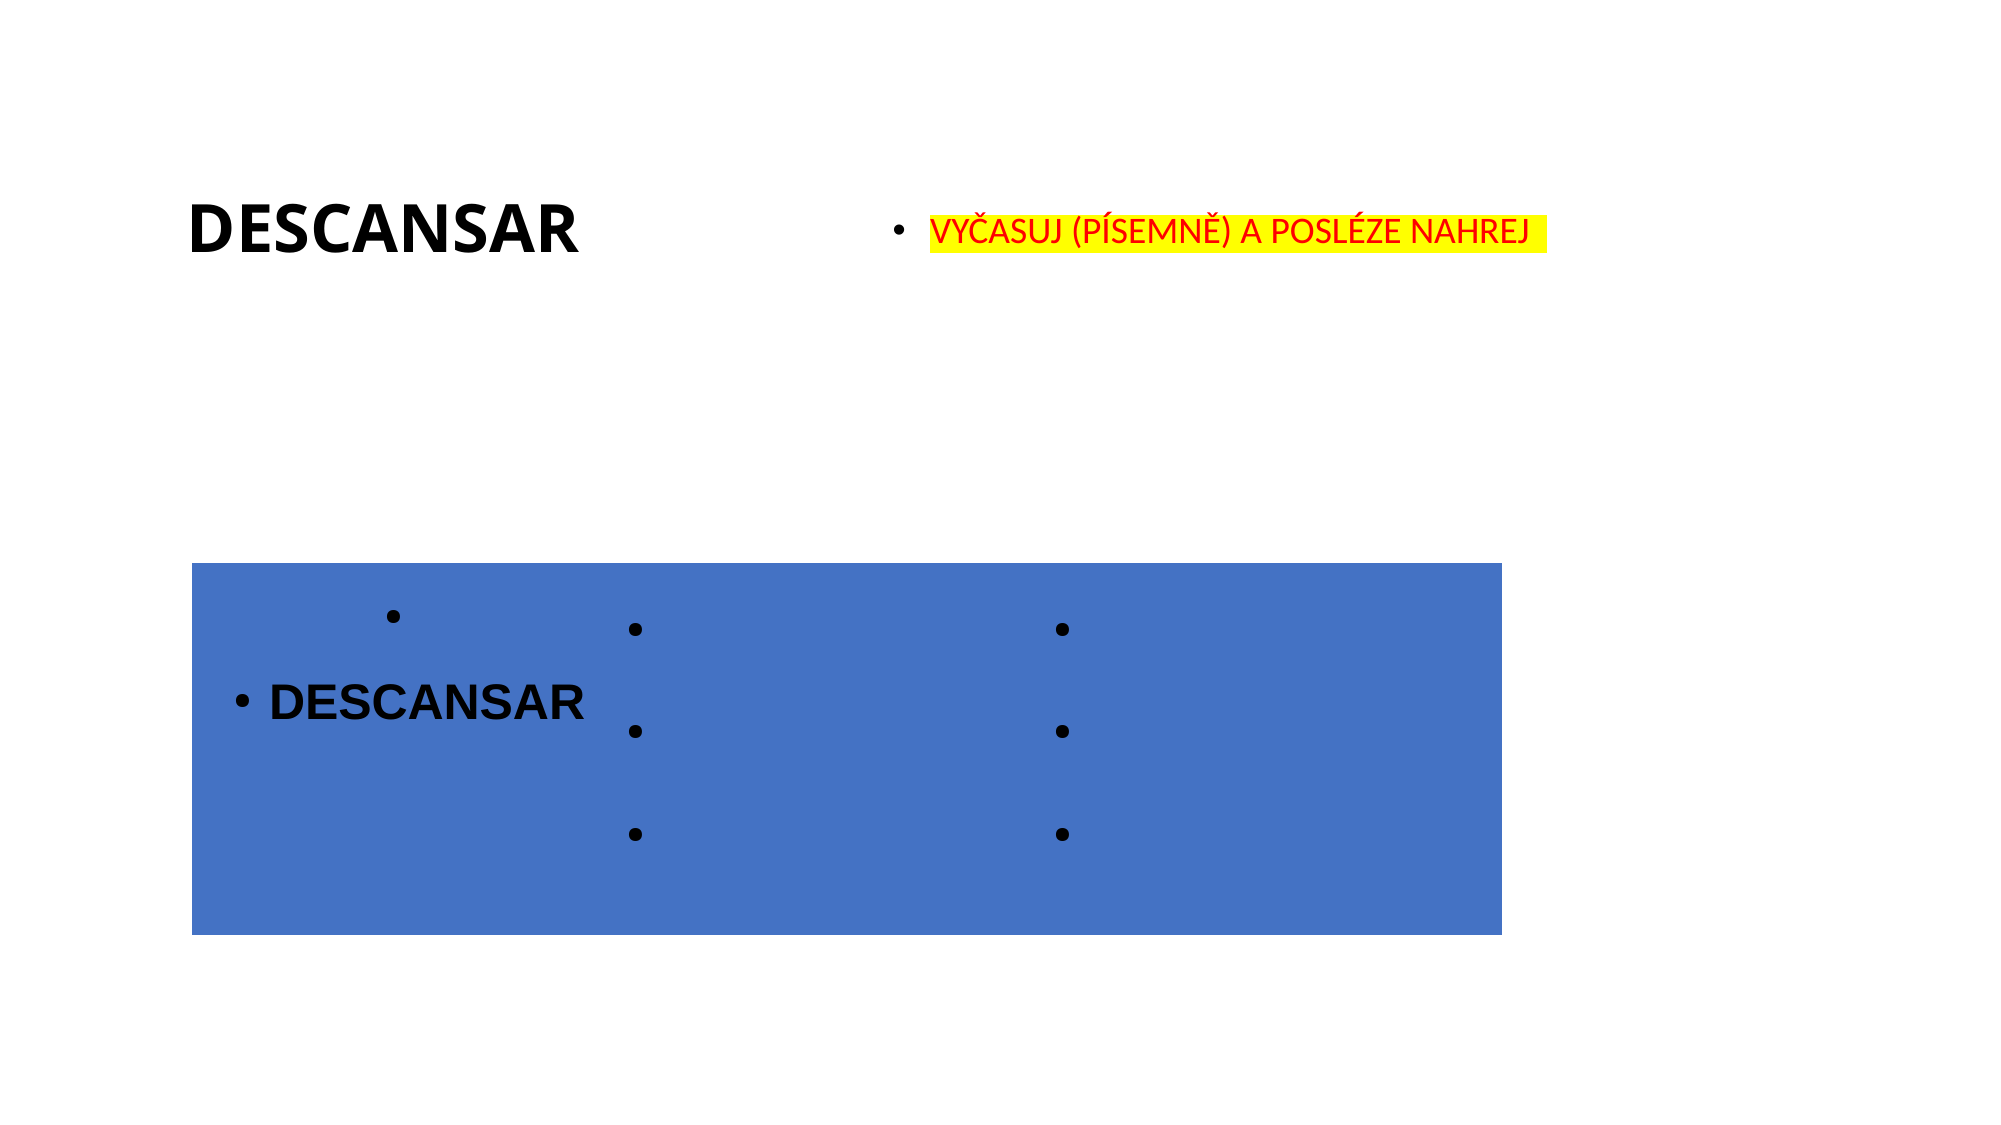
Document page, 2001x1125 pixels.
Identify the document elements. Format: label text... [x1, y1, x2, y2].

list VYČASUJ (PÍSEMNĚ) A POSLÉZE NAHREJ [877, 96, 1863, 367]
table_cell [1054, 665, 1502, 767]
table_cell [627, 767, 1054, 935]
table_header [1054, 563, 1502, 665]
table_cell [1054, 767, 1502, 935]
table_header DESCANSAR [192, 563, 627, 935]
table_header [627, 563, 1054, 665]
table_cell [627, 665, 1054, 767]
title DESCANSAR [171, 96, 756, 367]
